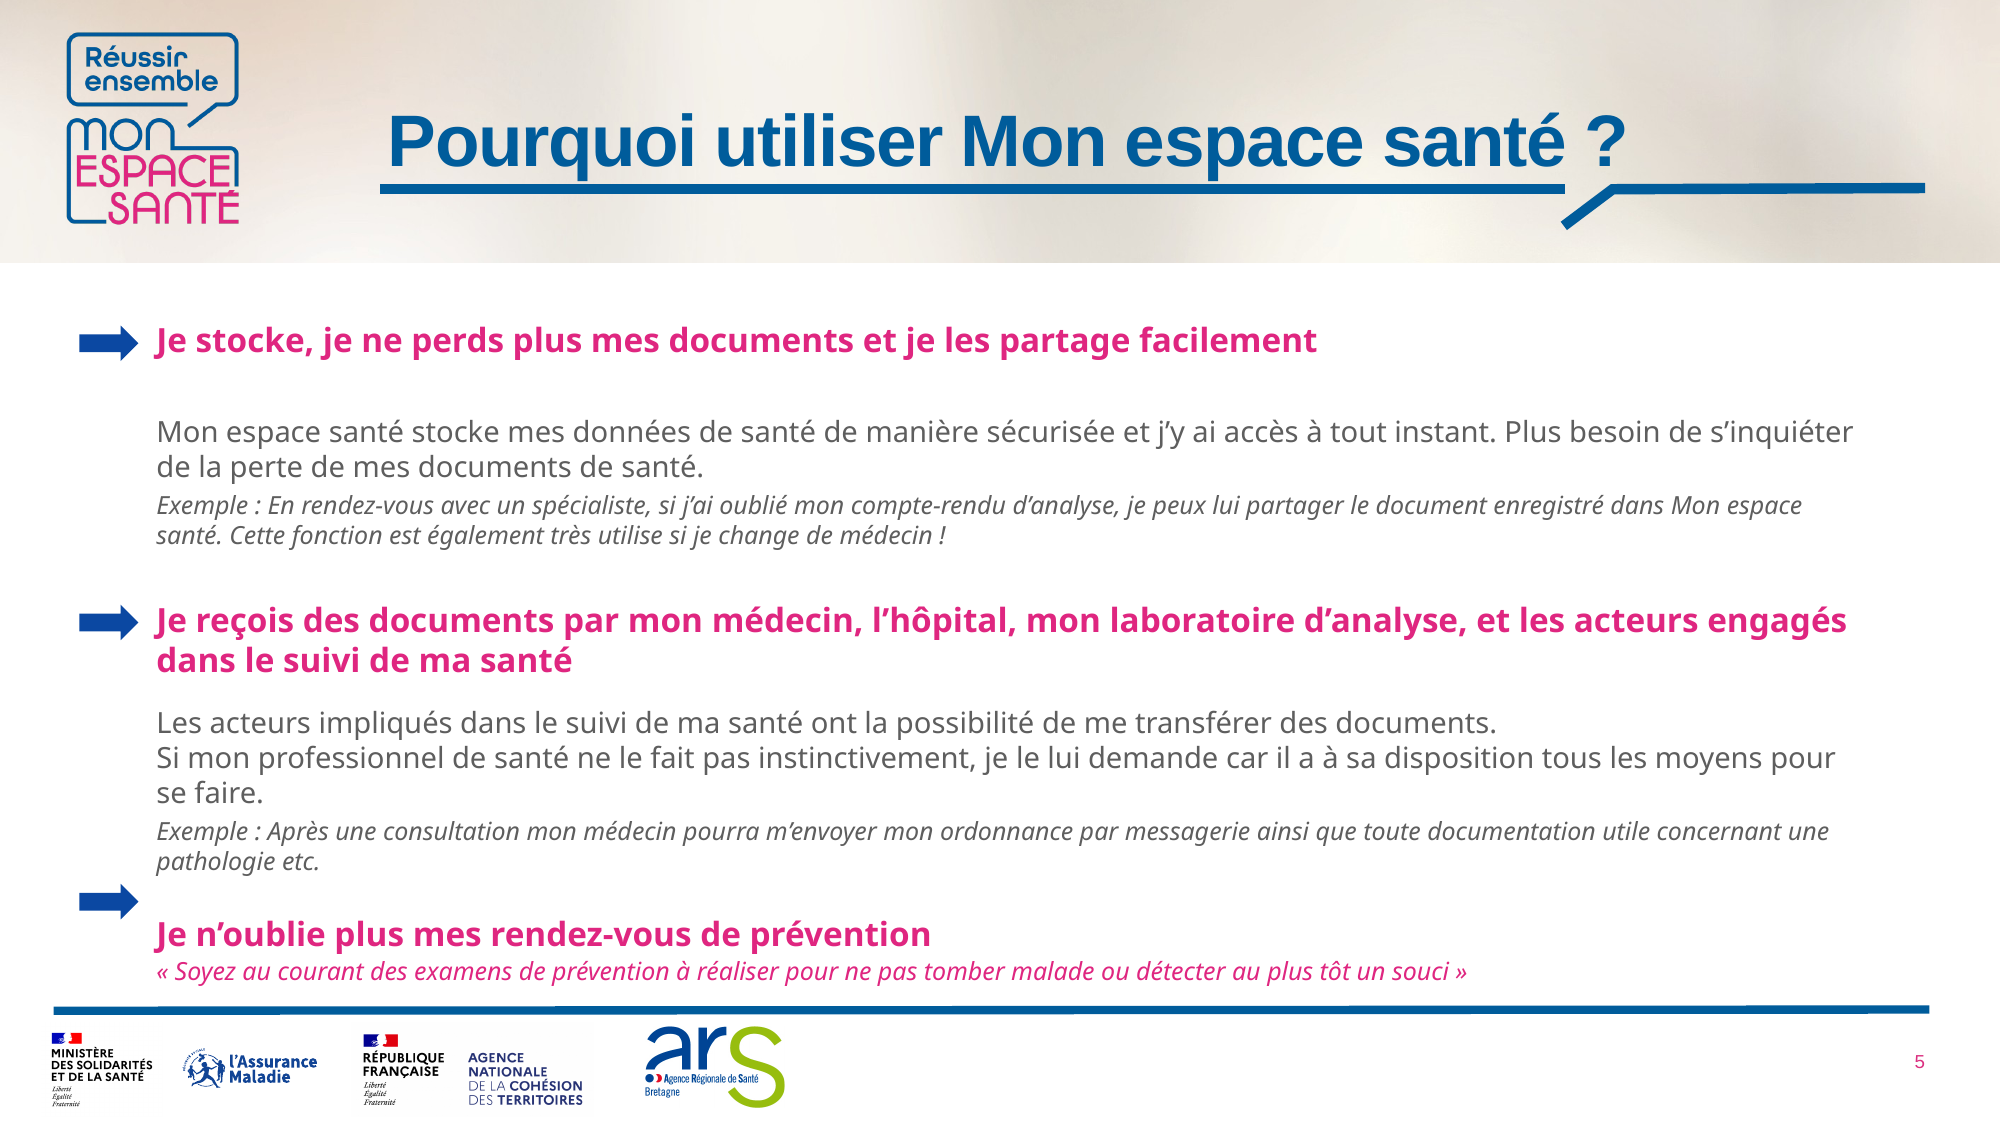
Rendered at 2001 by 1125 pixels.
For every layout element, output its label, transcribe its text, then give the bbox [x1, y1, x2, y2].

picture [41, 1022, 163, 1117]
text_box [79, 604, 139, 641]
picture [0, 0, 2000, 263]
picture [351, 1022, 594, 1117]
text_box [79, 325, 139, 362]
picture [645, 1026, 785, 1108]
text_box Je stocke, je ne perds plus mes documents et je les partage facilement Mon espace santé stocke mes données de santé de manière sécurisée et j’y ai accès à tout instant. Plus besoin de s’inquiéter de la perte de mes documents de santé. Exemple : En rendez-vous avec un spécialiste, si j’ai oublié mon compte-rendu d’analyse, je peux lui partager le document enregistré dans Mon espace santé. Cette fonction est également très utilise si je change de médecin ! Je reçois des documents par mon médecin, l’hôpital, mon laboratoire d’analyse, et les acteurs engagés dans le suivi de ma santé Les acteurs impliqués dans le suivi de ma santé ont la possibilité de me transférer des documents. Si mon professionnel de santé ne le fait pas instinctivement, je le lui demande car il a à sa disposition tous les moyens pour se faire. Exemple : Après une consultation mon médecin pourra m’envoyer mon ordonnance par messagerie ainsi que toute documentation utile concernant une pathologie etc. Je n’oublie plus mes rendez-vous de prévention « Soyez au courant des examens de prévention à réaliser pour ne pas tomber malade ou détecter au plus tôt un souci » [141, 311, 1887, 993]
title Pourquoi utiliser Mon espace santé ? [379, 2, 1795, 189]
text_box [79, 883, 139, 920]
